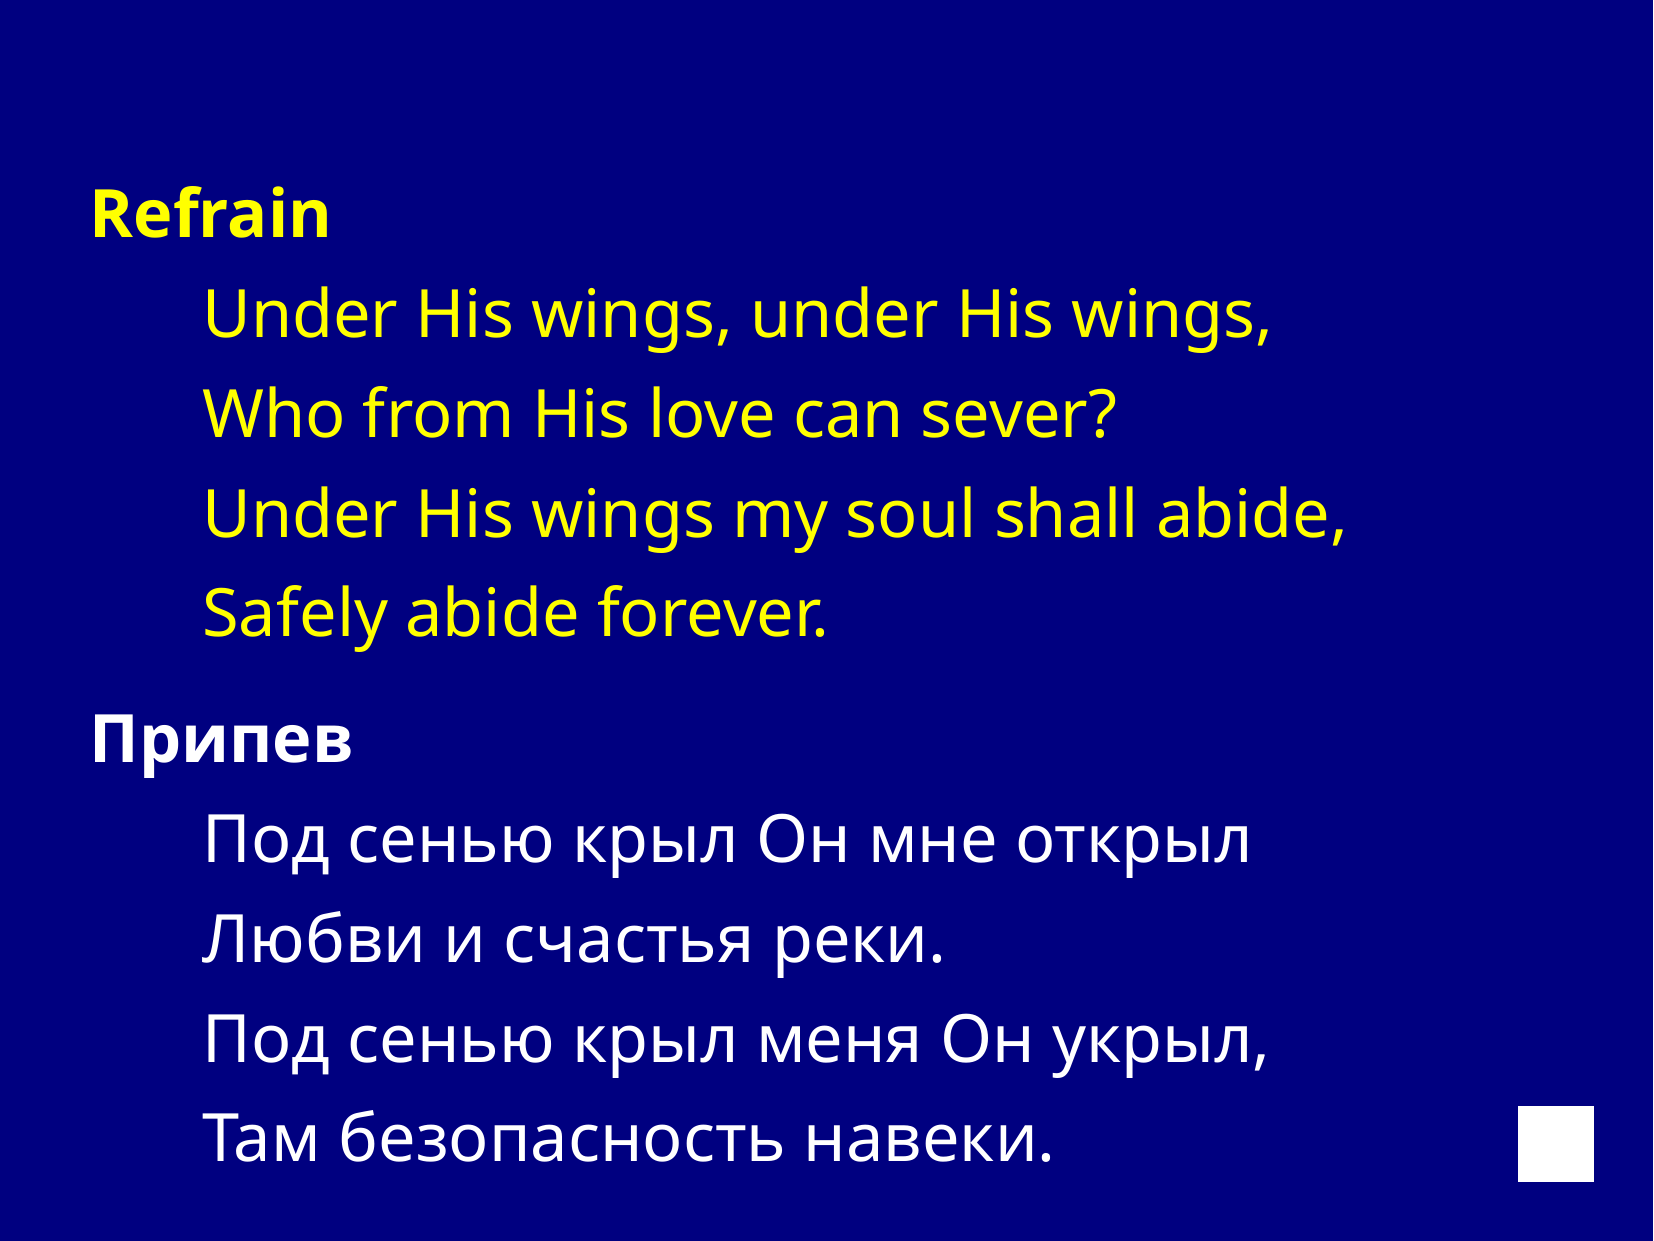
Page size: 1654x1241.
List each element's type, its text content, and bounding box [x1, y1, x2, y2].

text_box [1518, 1163, 1594, 1182]
text_box Refrain Under His wings, under His wings, Who from His love can sever? Under His wings my soul shall abide, Safely abide forever. [75, 150, 1653, 638]
text_box Припев Под сенью крыл Он мне открыл Любви и счастья реки. Под сенью крыл меня Он укрыл, Там безопасность навеки. [75, 675, 1653, 1163]
